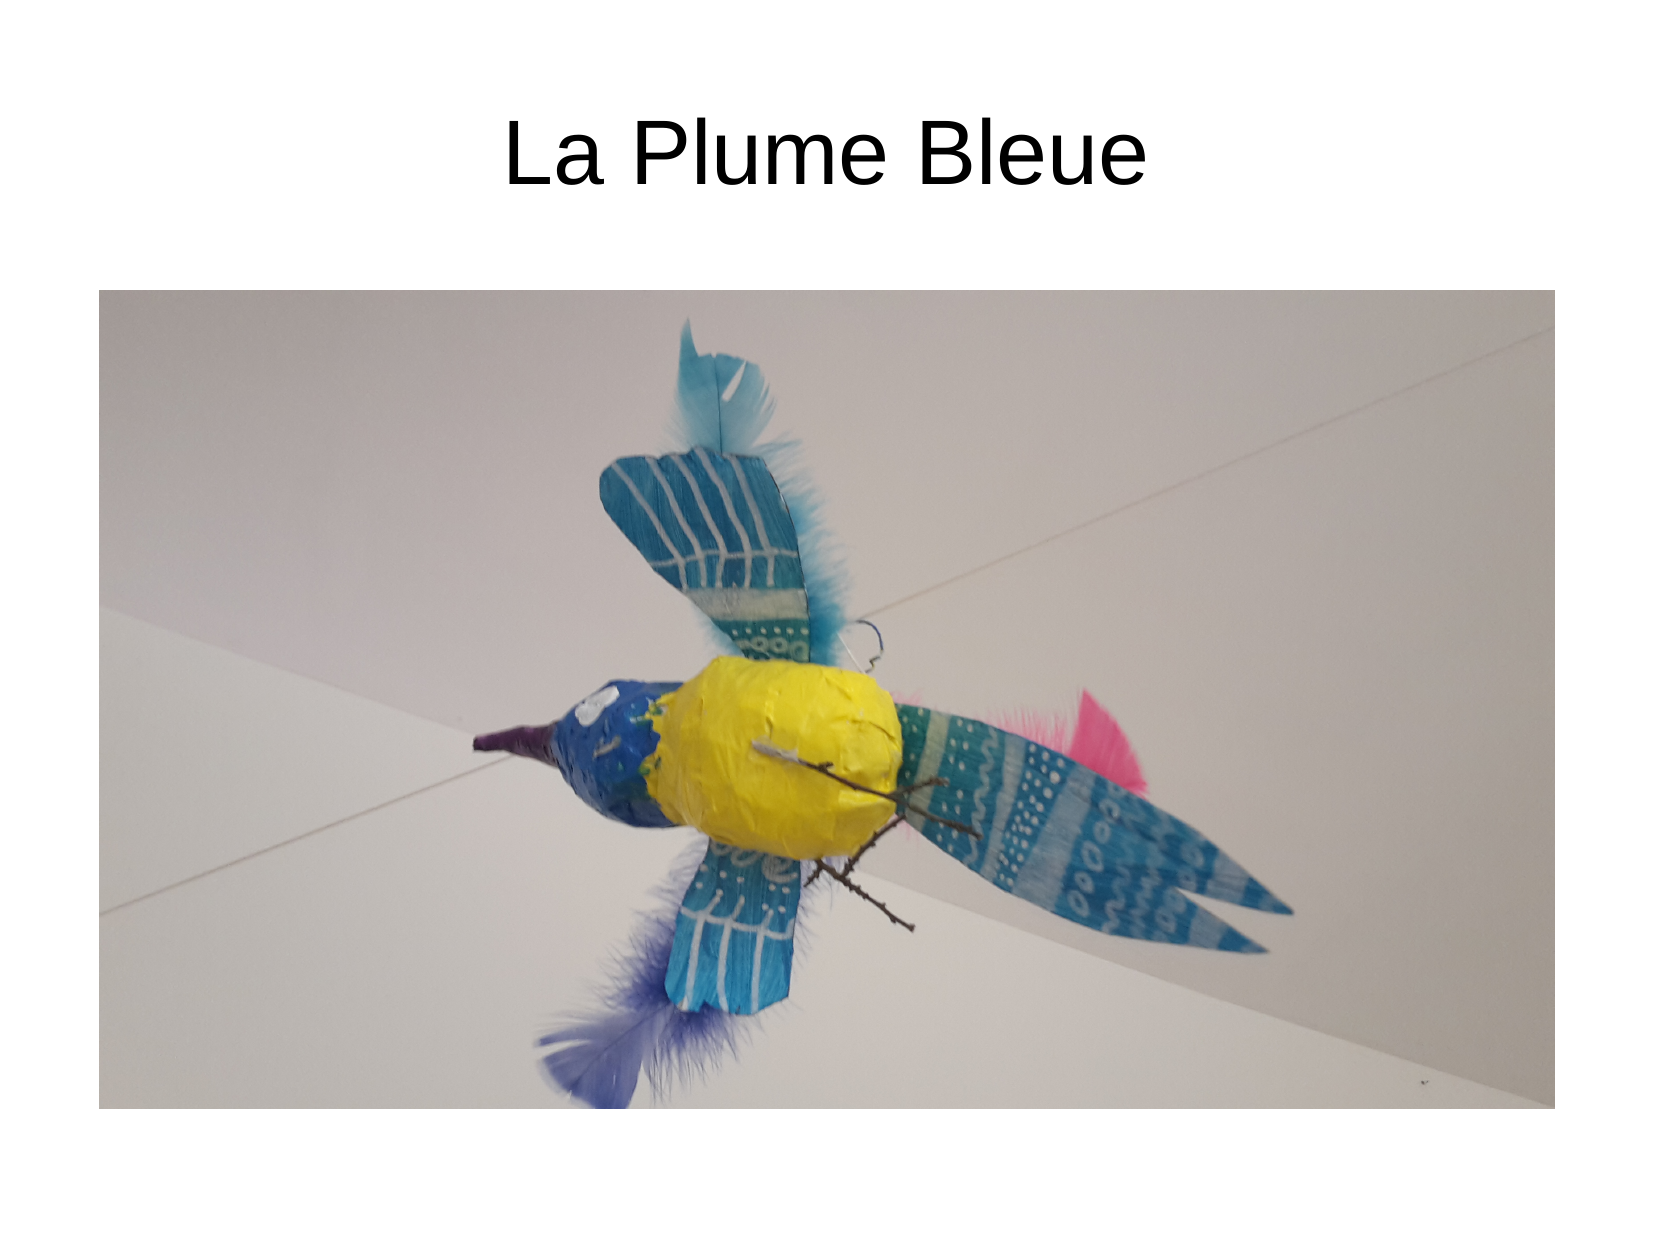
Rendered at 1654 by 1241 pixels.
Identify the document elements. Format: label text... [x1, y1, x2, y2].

title La Plume Bleue [82, 49, 1571, 257]
picture [99, 290, 1555, 1109]
